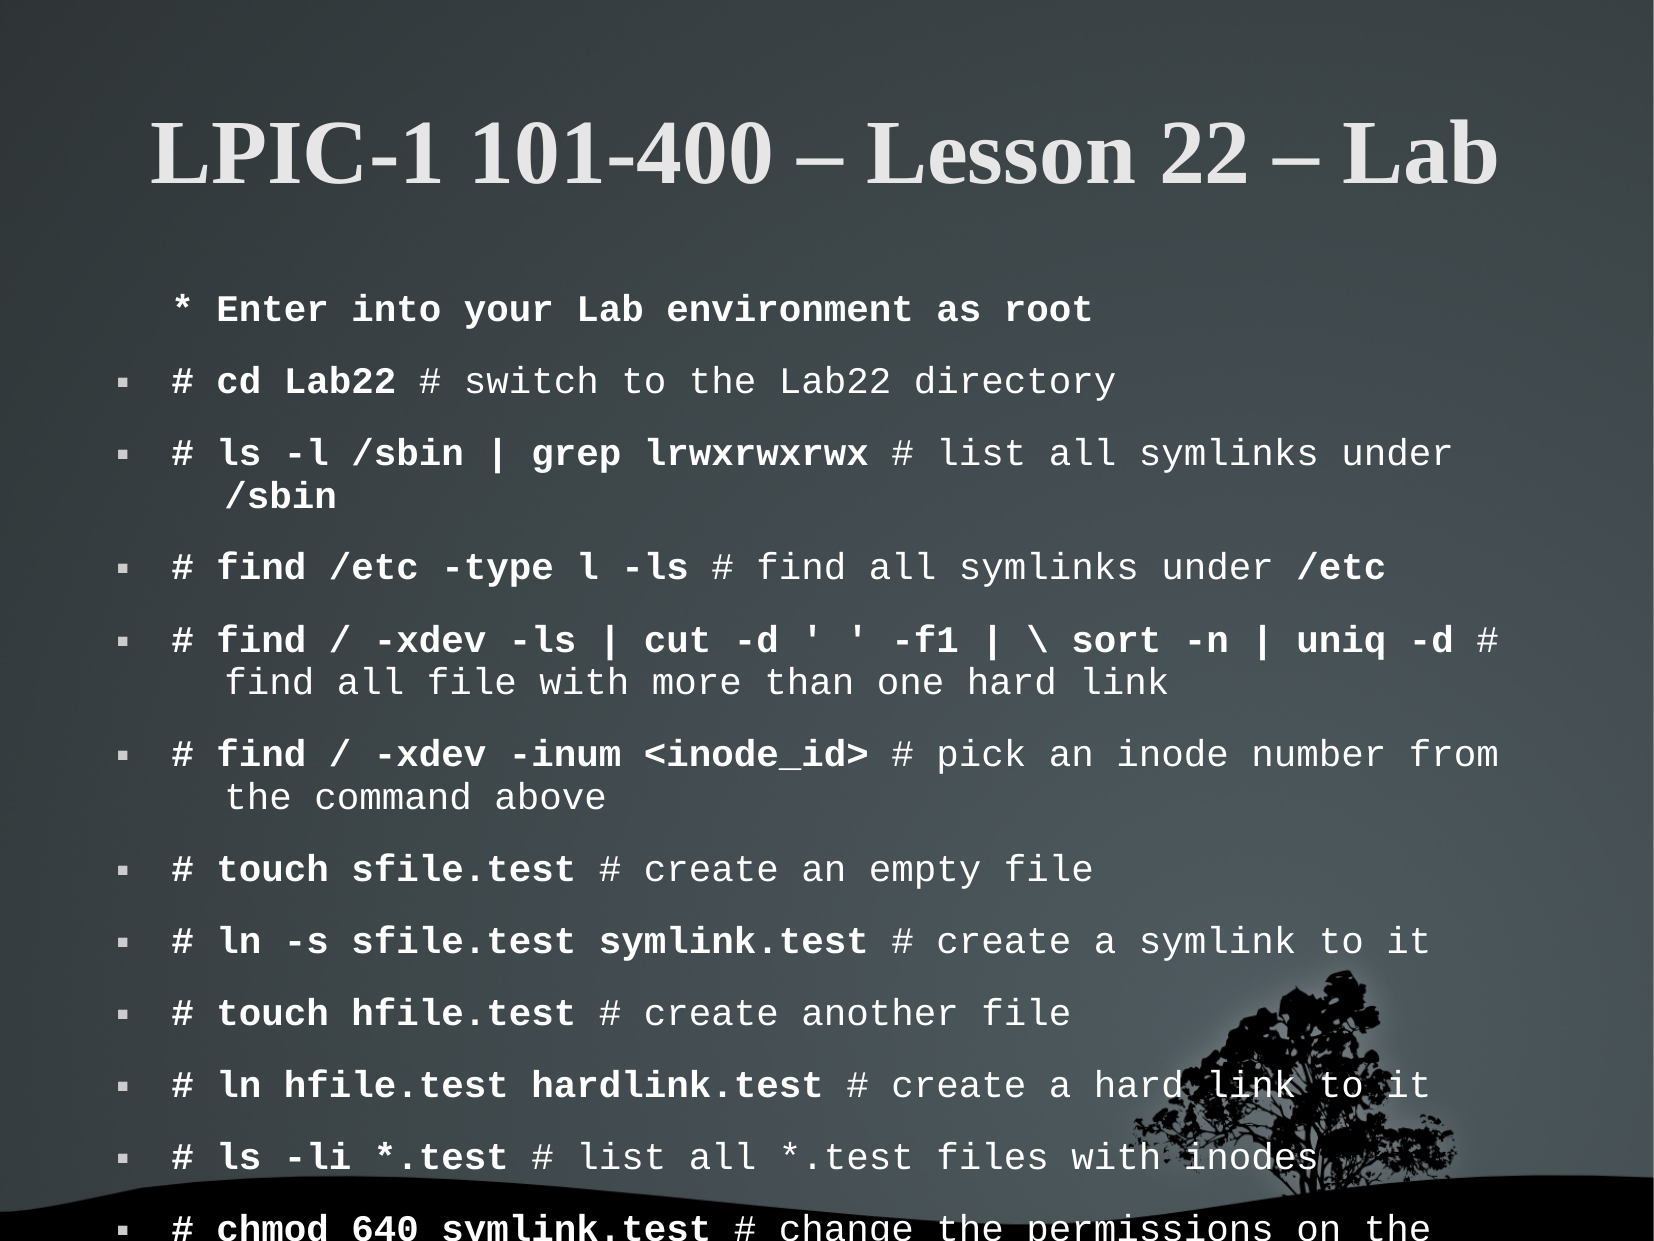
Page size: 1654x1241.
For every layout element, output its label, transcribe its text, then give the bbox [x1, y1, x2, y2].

picture [274, 1224, 278, 1241]
picture [874, 1223, 884, 1238]
picture [1393, 1223, 1402, 1241]
title LPIC-1 101-400 – Lesson 22 – Lab [82, 49, 1571, 257]
picture [313, 1224, 321, 1238]
picture [1106, 1223, 1110, 1241]
picture [379, 1222, 386, 1232]
picture [1098, 1223, 1103, 1241]
picture [499, 1224, 503, 1241]
picture [561, 1225, 568, 1241]
picture [853, 1223, 862, 1241]
picture [650, 1224, 659, 1229]
picture [808, 1223, 817, 1241]
picture [584, 1232, 592, 1241]
picture [359, 1229, 366, 1237]
picture [177, 1234, 184, 1241]
picture [1054, 1223, 1065, 1229]
picture [290, 1224, 298, 1238]
picture [1325, 1223, 1334, 1241]
picture [897, 1223, 908, 1229]
picture [987, 1223, 998, 1229]
picture [965, 1223, 974, 1241]
picture [1302, 1223, 1313, 1239]
list * Enter into your Lab environment as root # cd Lab22 # switch to the Lab22 directory # ls -l /sbin | grep lrwxrwxrwx # list all symlinks under /sbin # find /etc -type l -ls # find all symlinks under /etc # find / -xdev -ls | cut -d ' ' -f1 | \ sort -n | uniq -d # find all file with more than one hard link # find / -xdev -inum <inode_id> # pick an inode number from the command above # touch sfile.test # create an empty file # ln -s sfile.test symlink.test # create a symlink to it # touch hfile.test # create another file # ln hfile.test hardlink.test # create a hard link to it # ls -li *.test # list all *.test files with inodes # chmod 640 symlink.test # change the permissions on the symlink # ls -li s*.test # any change? [82, 290, 1571, 1176]
picture [829, 1231, 838, 1239]
picture [246, 1225, 253, 1241]
picture [1235, 1223, 1244, 1241]
picture [403, 1220, 411, 1237]
picture [738, 1234, 746, 1241]
picture [1033, 1223, 1043, 1239]
picture [0, 0, 1654, 1241]
picture [1212, 1223, 1223, 1239]
picture [740, 1226, 748, 1232]
picture [1414, 1223, 1425, 1229]
